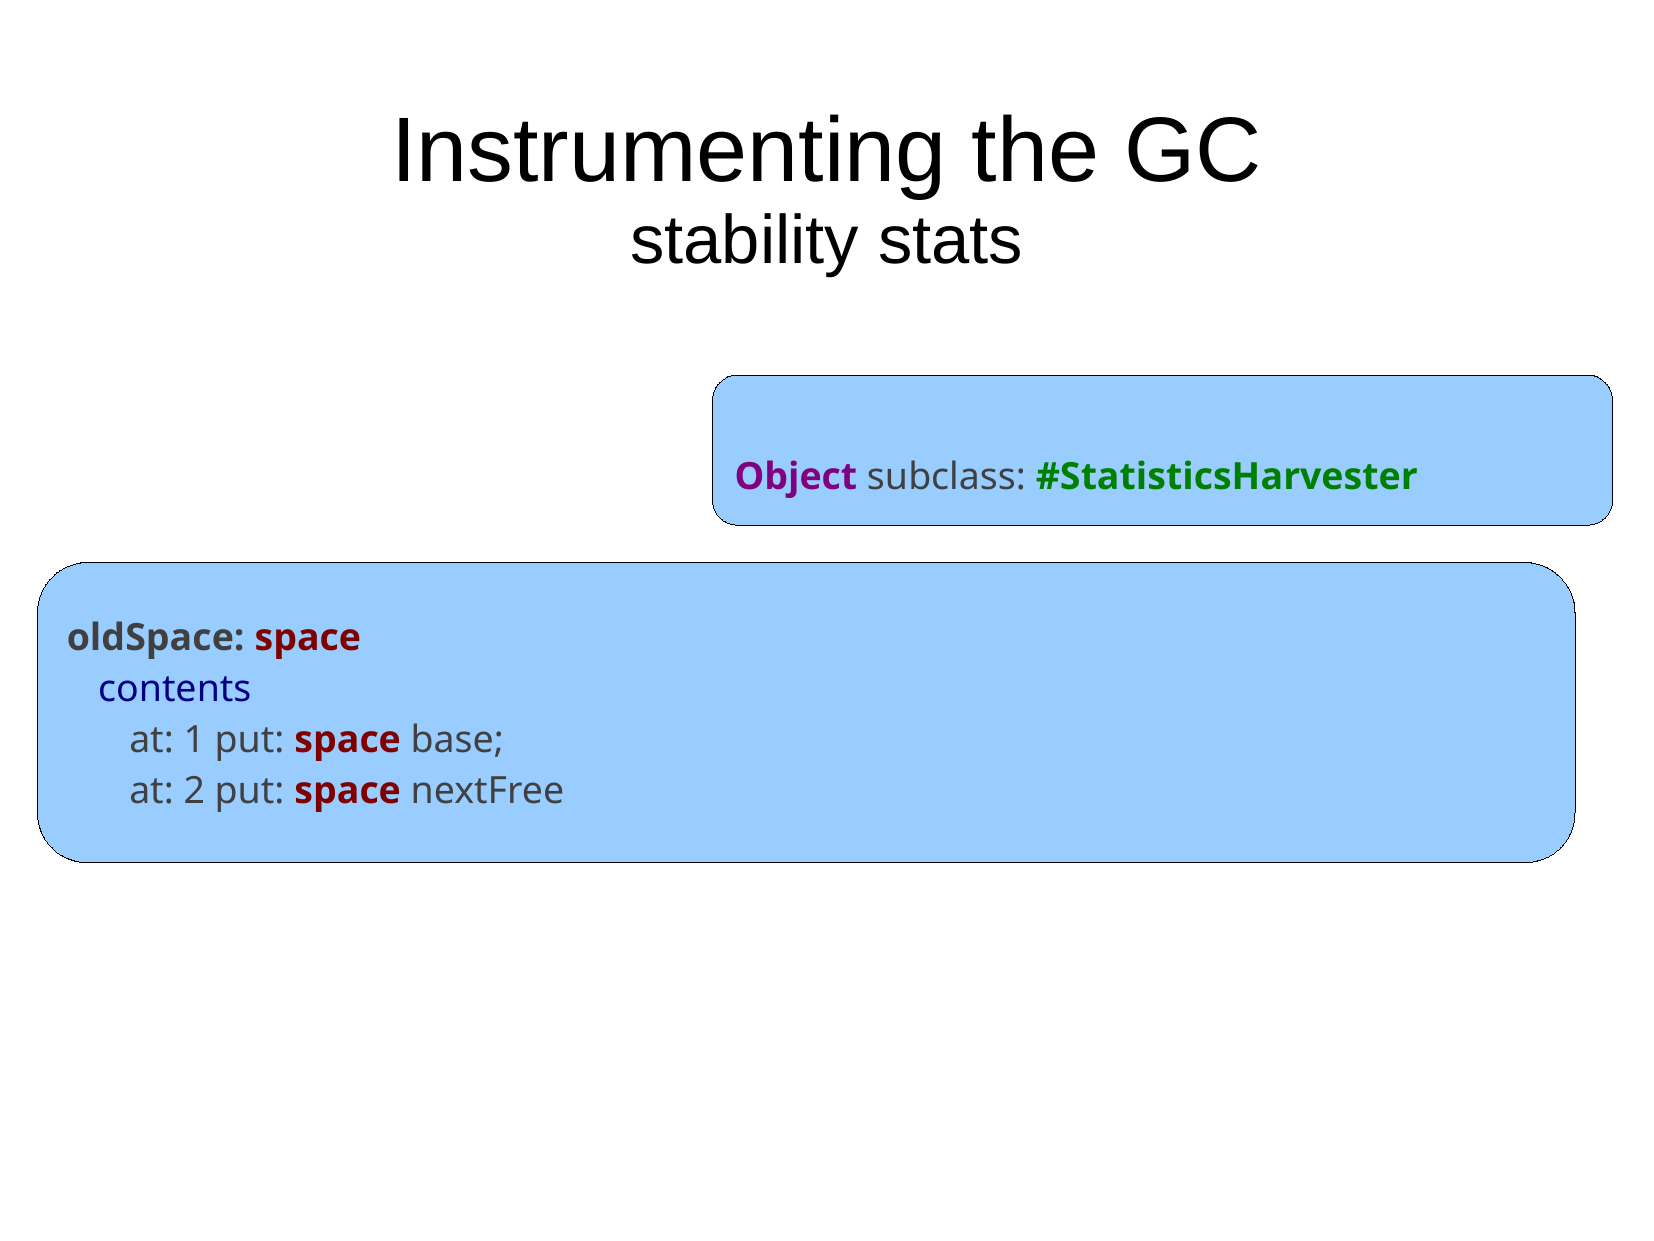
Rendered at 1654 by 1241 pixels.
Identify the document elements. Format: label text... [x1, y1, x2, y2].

text_box Instrumenting the GC stability stats [143, 91, 1511, 286]
text_box oldSpace: space contents at: 1 put: space base; at: 2 put: space nextFree [37, 562, 1576, 863]
text_box Object subclass: #StatisticsHarvester [712, 375, 1613, 526]
